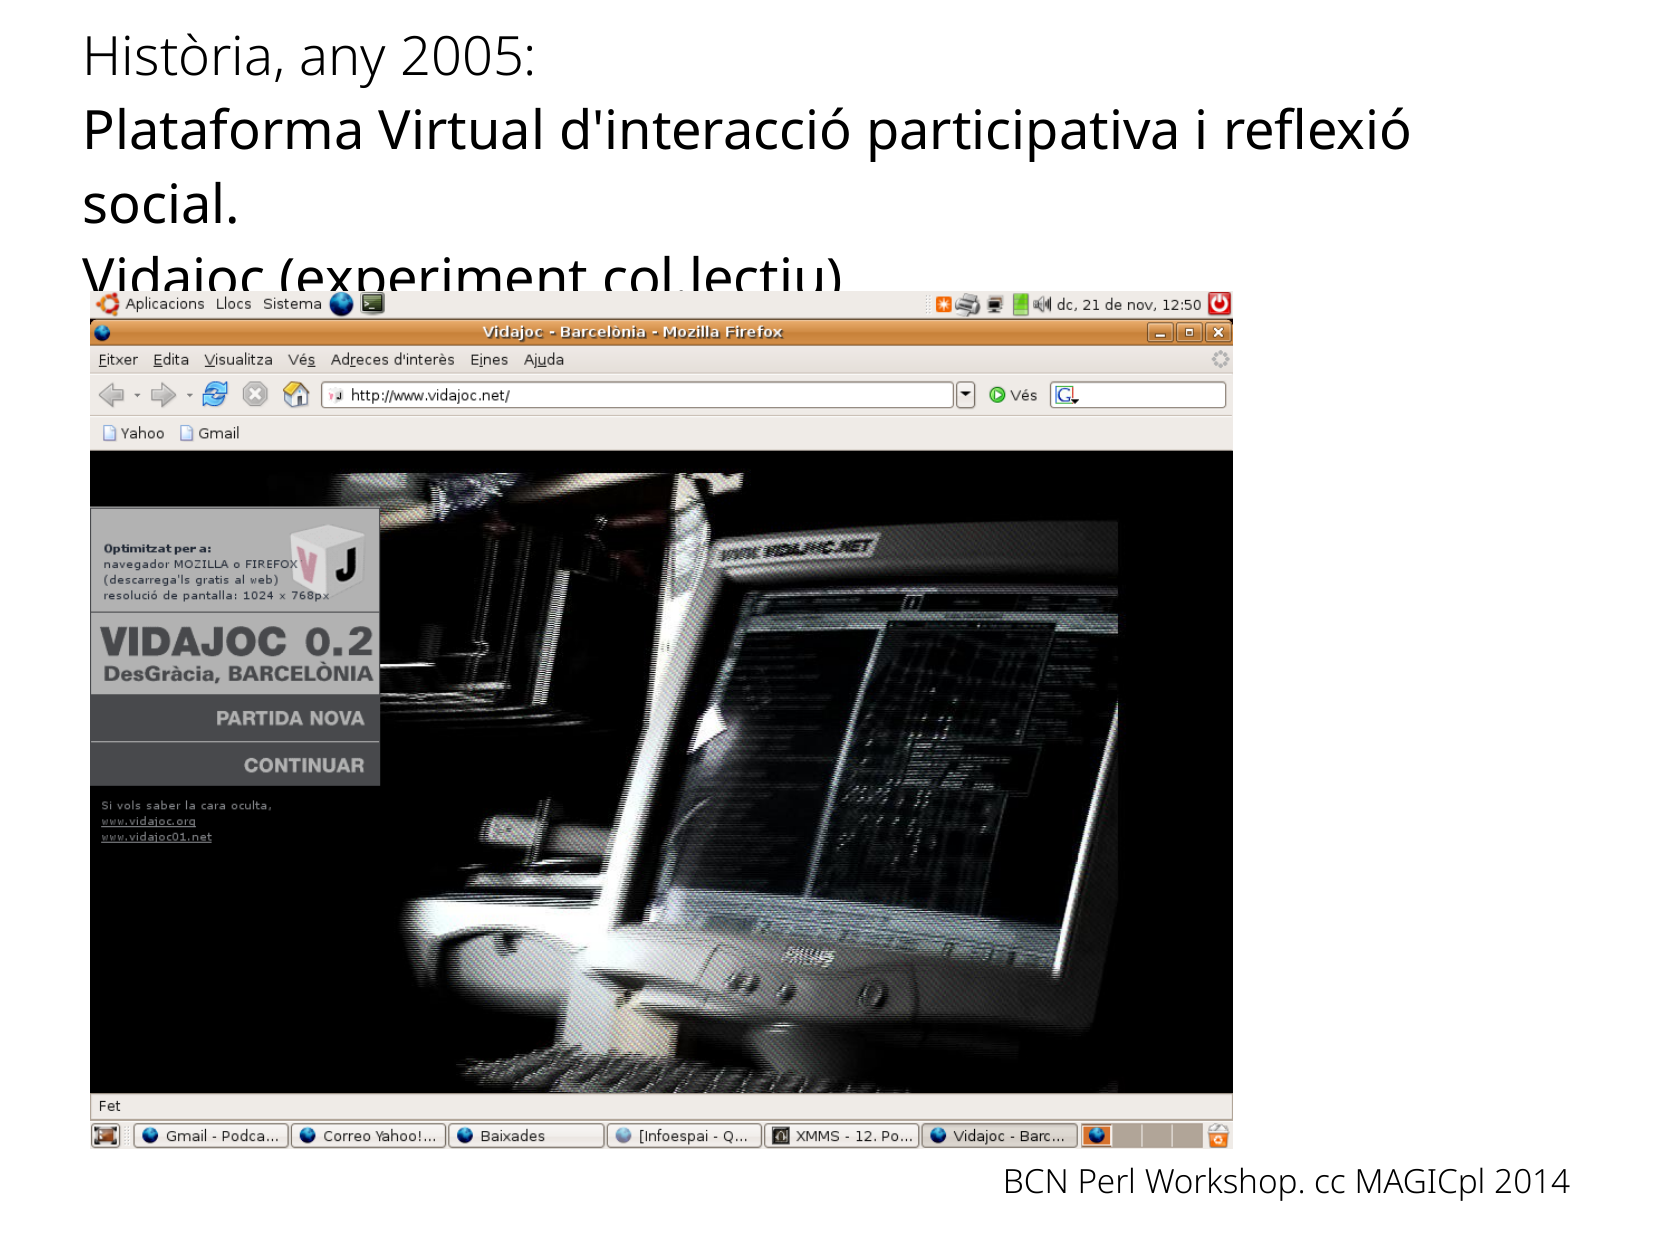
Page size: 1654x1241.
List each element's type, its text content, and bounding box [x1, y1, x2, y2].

picture [90, 291, 1233, 1149]
title Història, any 2005: Plataforma Virtual d'interacció participativa i reflexió social. Vidajoc (experiment col.lectiu) [82, 67, 1571, 263]
title BCN Perl Workshop. cc MAGICpl 2014 [82, 1139, 1571, 1223]
